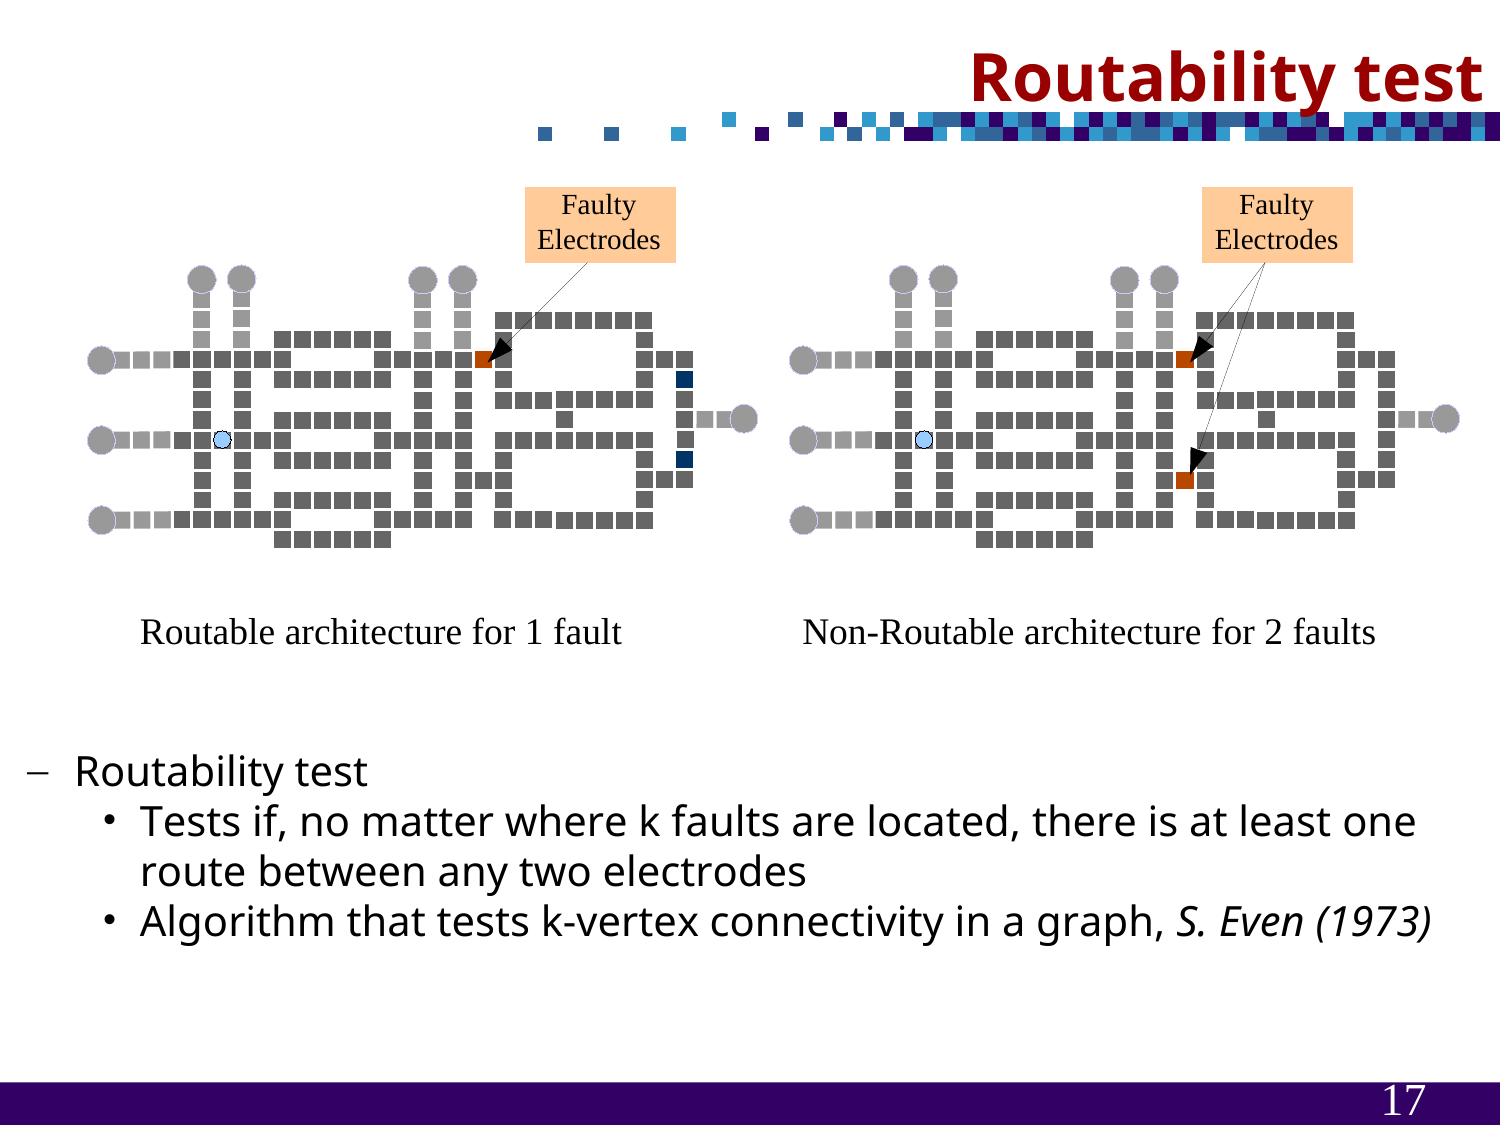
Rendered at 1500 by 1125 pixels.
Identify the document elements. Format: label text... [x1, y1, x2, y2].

text_box [789, 264, 1460, 550]
text_box Faulty Electrodes [522, 177, 676, 263]
title Routability test [0, 24, 1500, 125]
text_box Routable architecture for 1 fault [124, 600, 650, 705]
text_box Faulty Electrodes [1199, 177, 1353, 263]
text_box [1195, 430, 1205, 449]
text_box [87, 264, 758, 550]
text_box Non-Routable architecture for 2 faults [787, 600, 1401, 705]
text_box Routability test Tests if, no matter where k faults are located, there is at least one route between any two electrodes Algorithm that tests k-vertex connectivity in a graph, S. Even (1973) [0, 737, 1483, 957]
text_box [1194, 310, 1228, 344]
